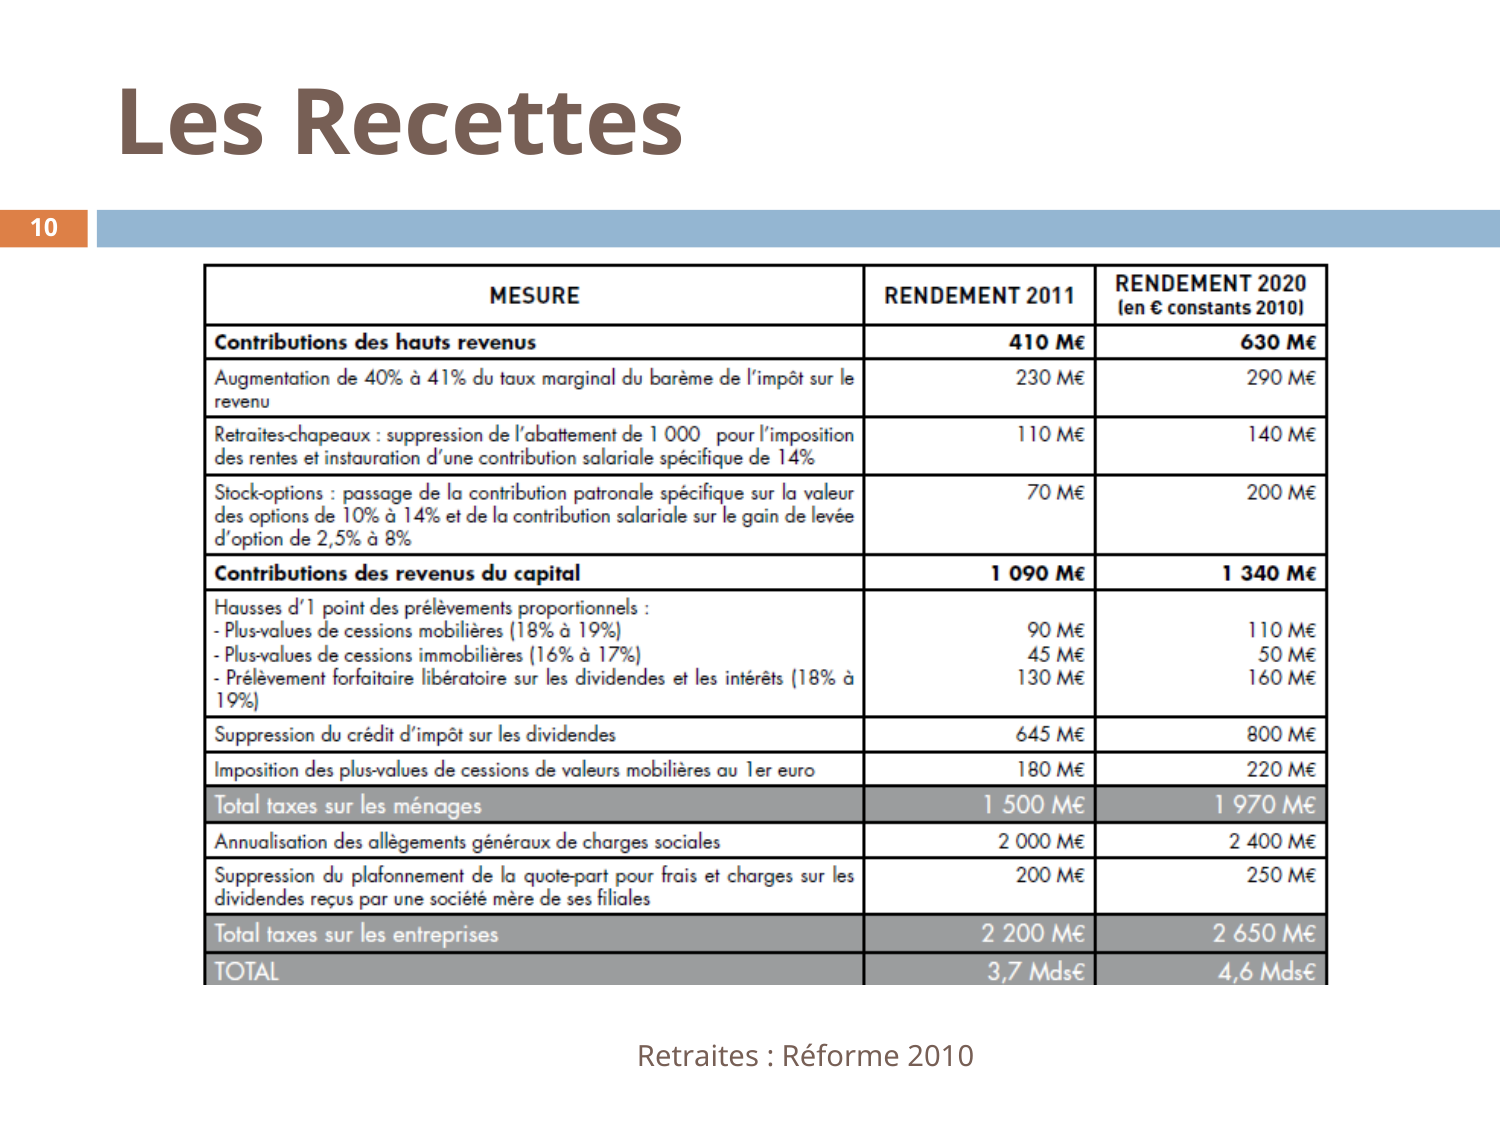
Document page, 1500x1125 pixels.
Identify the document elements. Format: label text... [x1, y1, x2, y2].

picture [199, 261, 1333, 985]
title Les Recettes [99, 37, 1438, 201]
text_box <numéro> [0, 208, 88, 249]
text_box Retraites : Réforme 2010 [99, 1025, 990, 1085]
